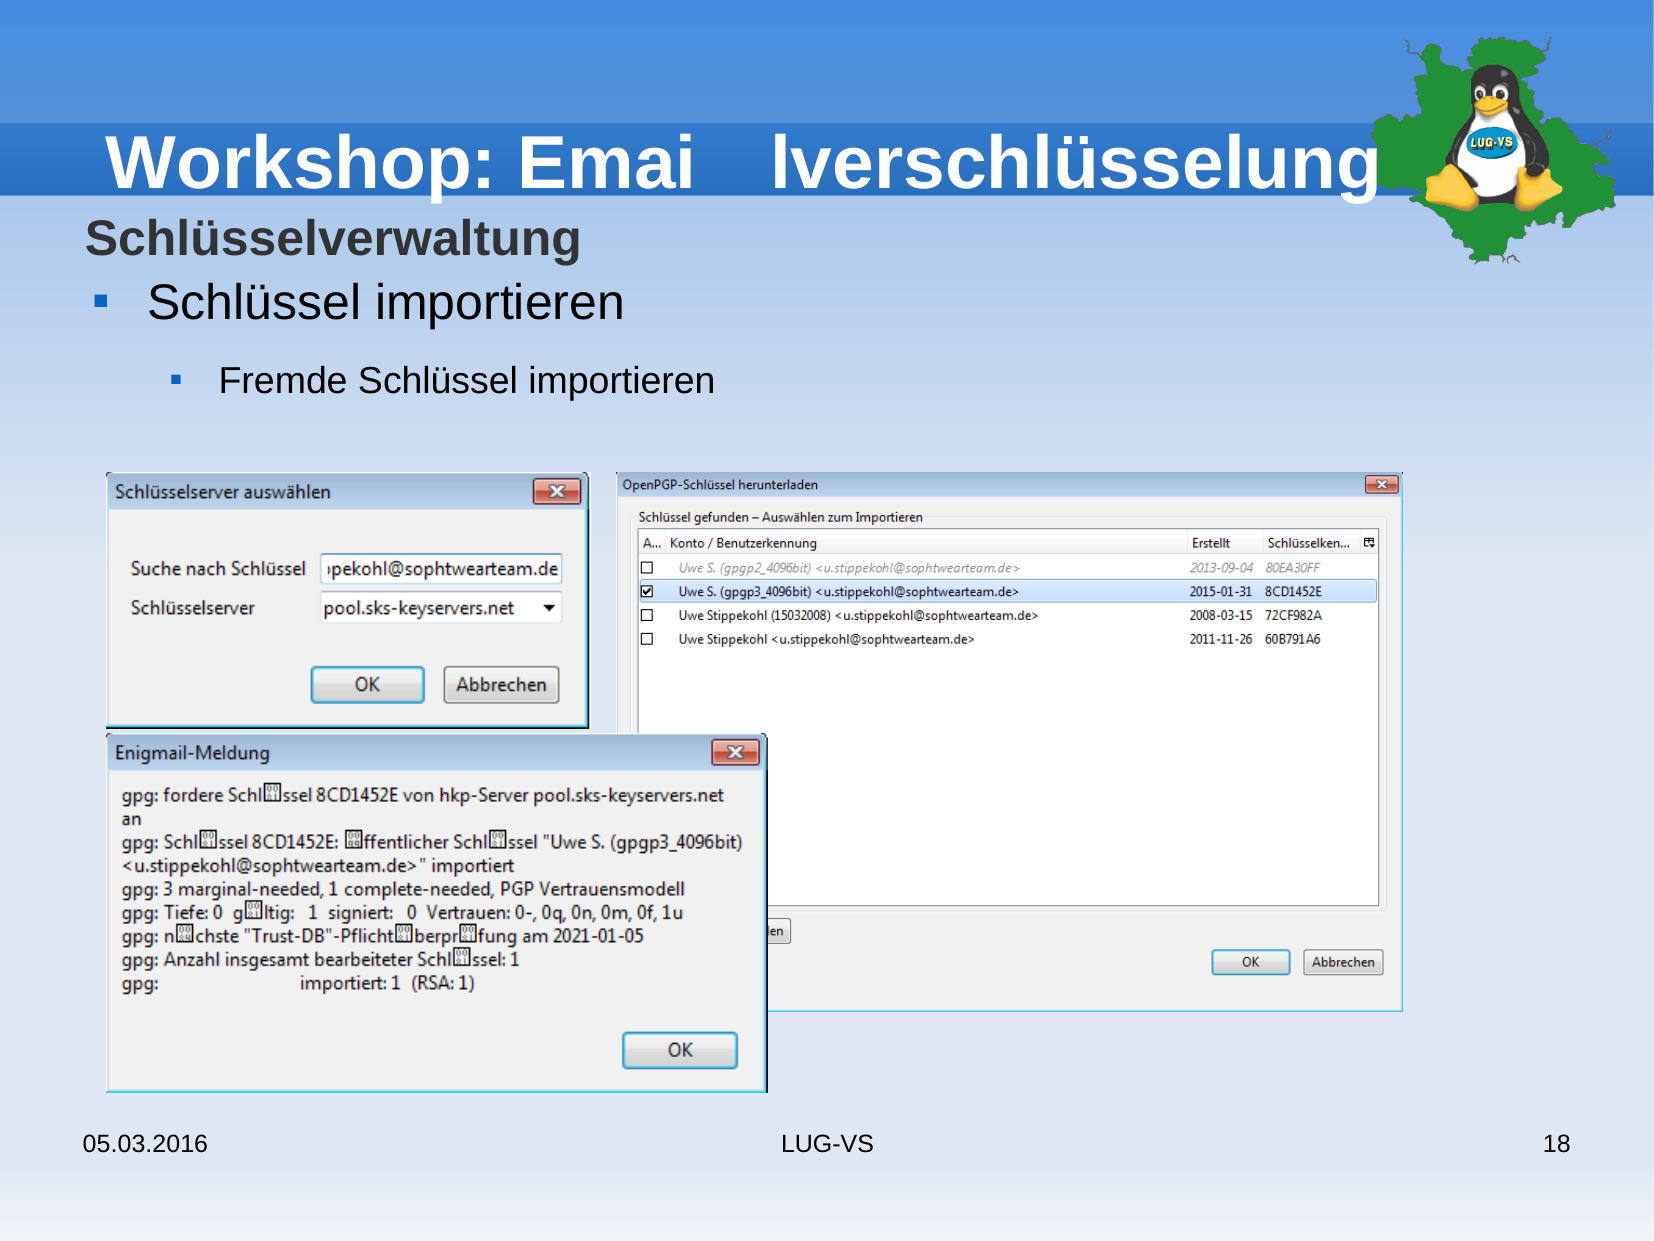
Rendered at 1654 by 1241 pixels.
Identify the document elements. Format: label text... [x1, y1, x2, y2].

picture [1489, 137, 1512, 149]
picture [0, 0, 1654, 1241]
text_box Schlüsselverwaltung [14, 209, 1418, 267]
title Workshop: Emai lverschlüsselung [0, 59, 1489, 267]
list Schlüssel importieren Fremde Schlüssel importieren [76, 274, 1565, 1093]
